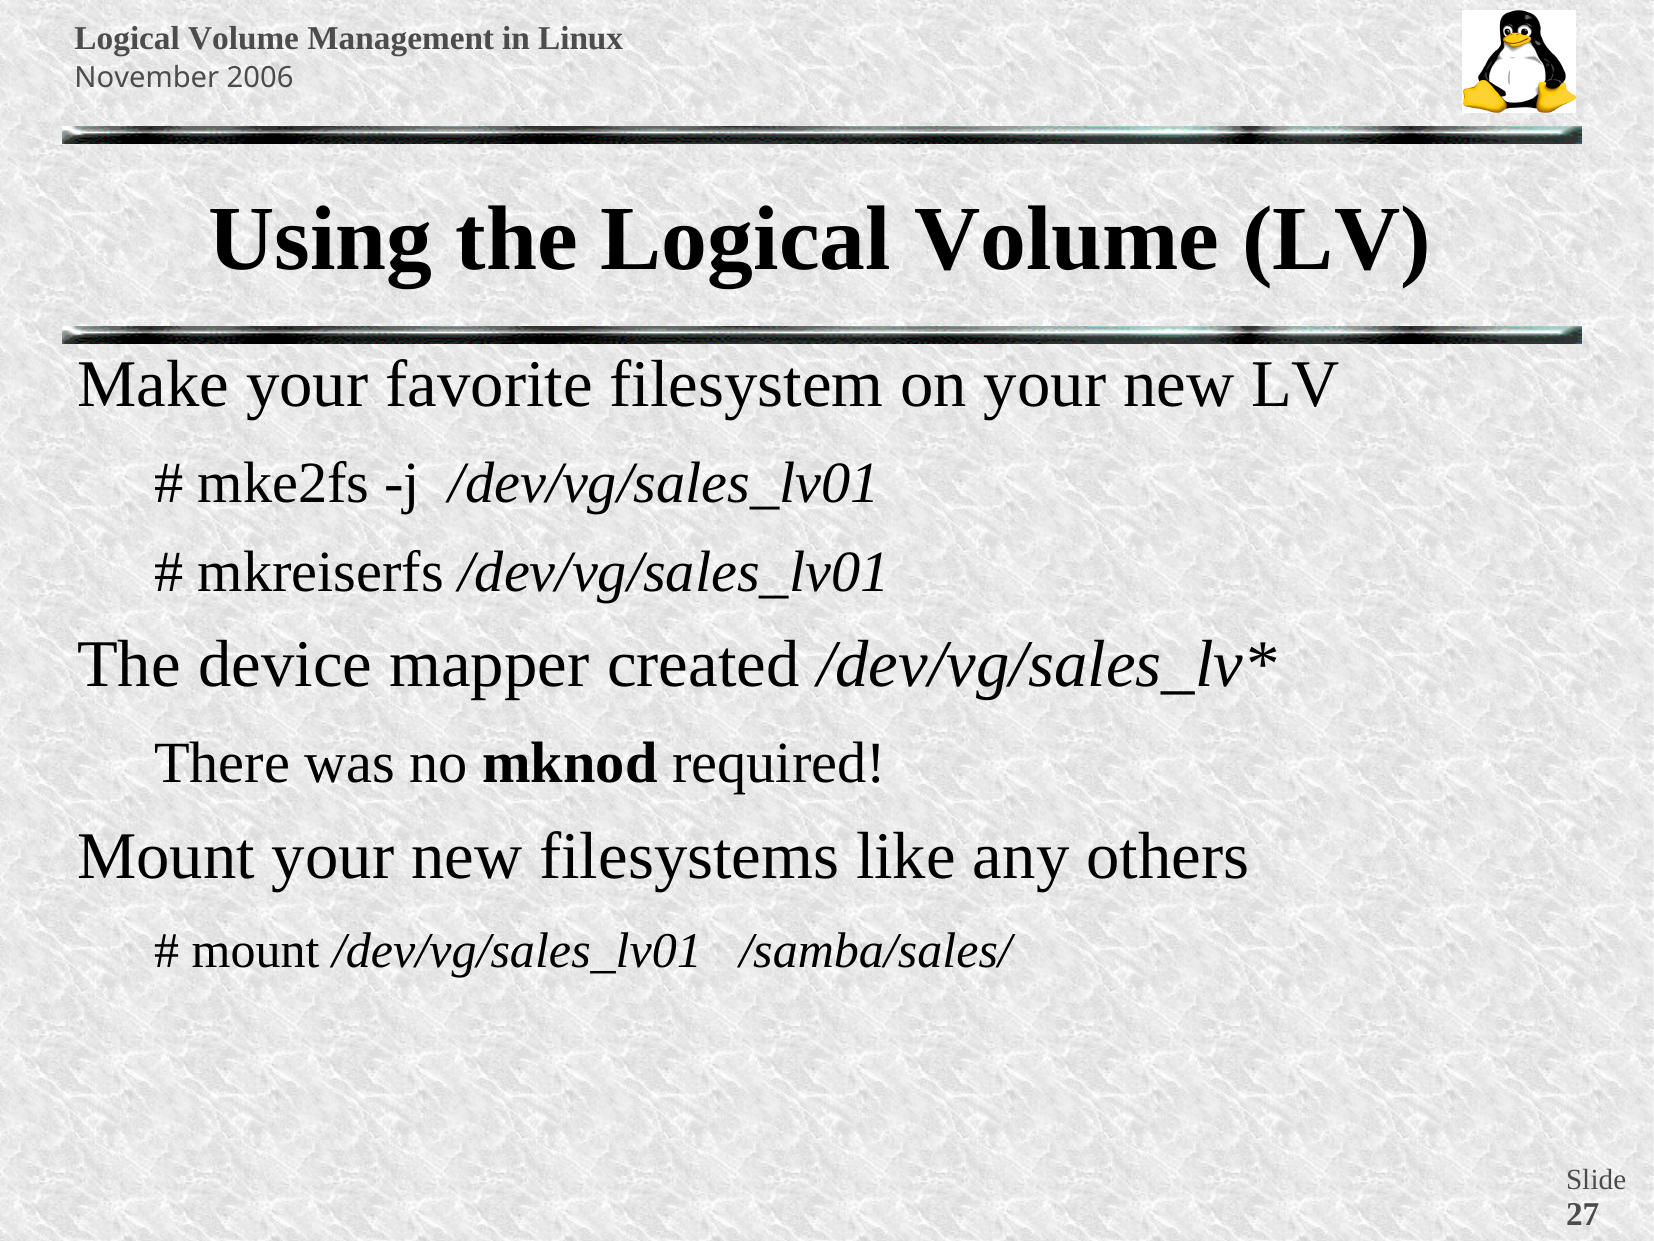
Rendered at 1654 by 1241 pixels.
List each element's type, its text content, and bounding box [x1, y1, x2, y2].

title Using the Logical Volume (LV) [59, 156, 1582, 320]
picture [0, 0, 1654, 1241]
list Make your favorite filesystem on your new LV # mke2fs -j /dev/vg/sales_lv01 # mkreiserfs /dev/vg/sales_lv01 The device mapper created /dev/vg/sales_lv* There was no mknod required! Mount your new filesystems like any others # mount /dev/vg/sales_lv01 /samba/sales/ [59, 347, 1582, 1188]
